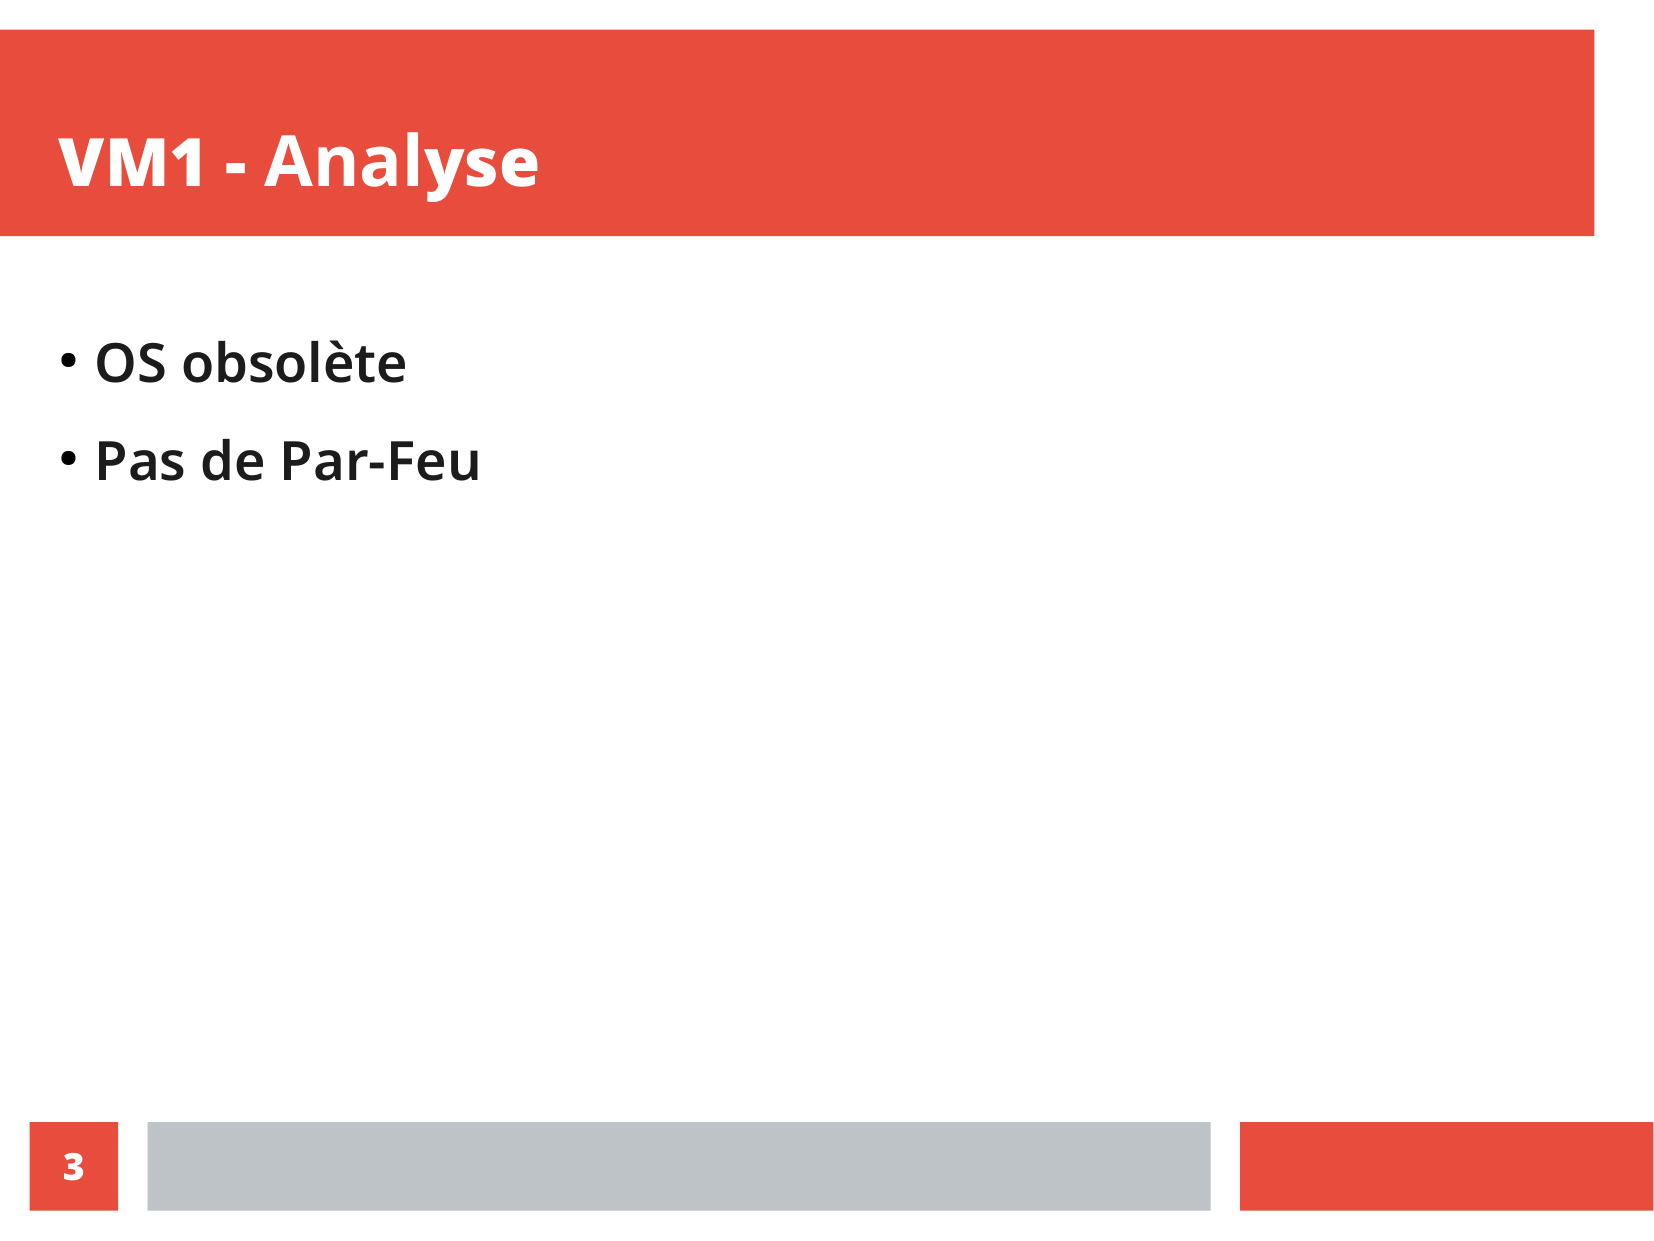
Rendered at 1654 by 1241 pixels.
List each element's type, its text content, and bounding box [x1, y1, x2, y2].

list OS obsolète Pas de Par-Feu [59, 324, 1565, 1093]
title VM1 - Analyse [59, 59, 1595, 207]
